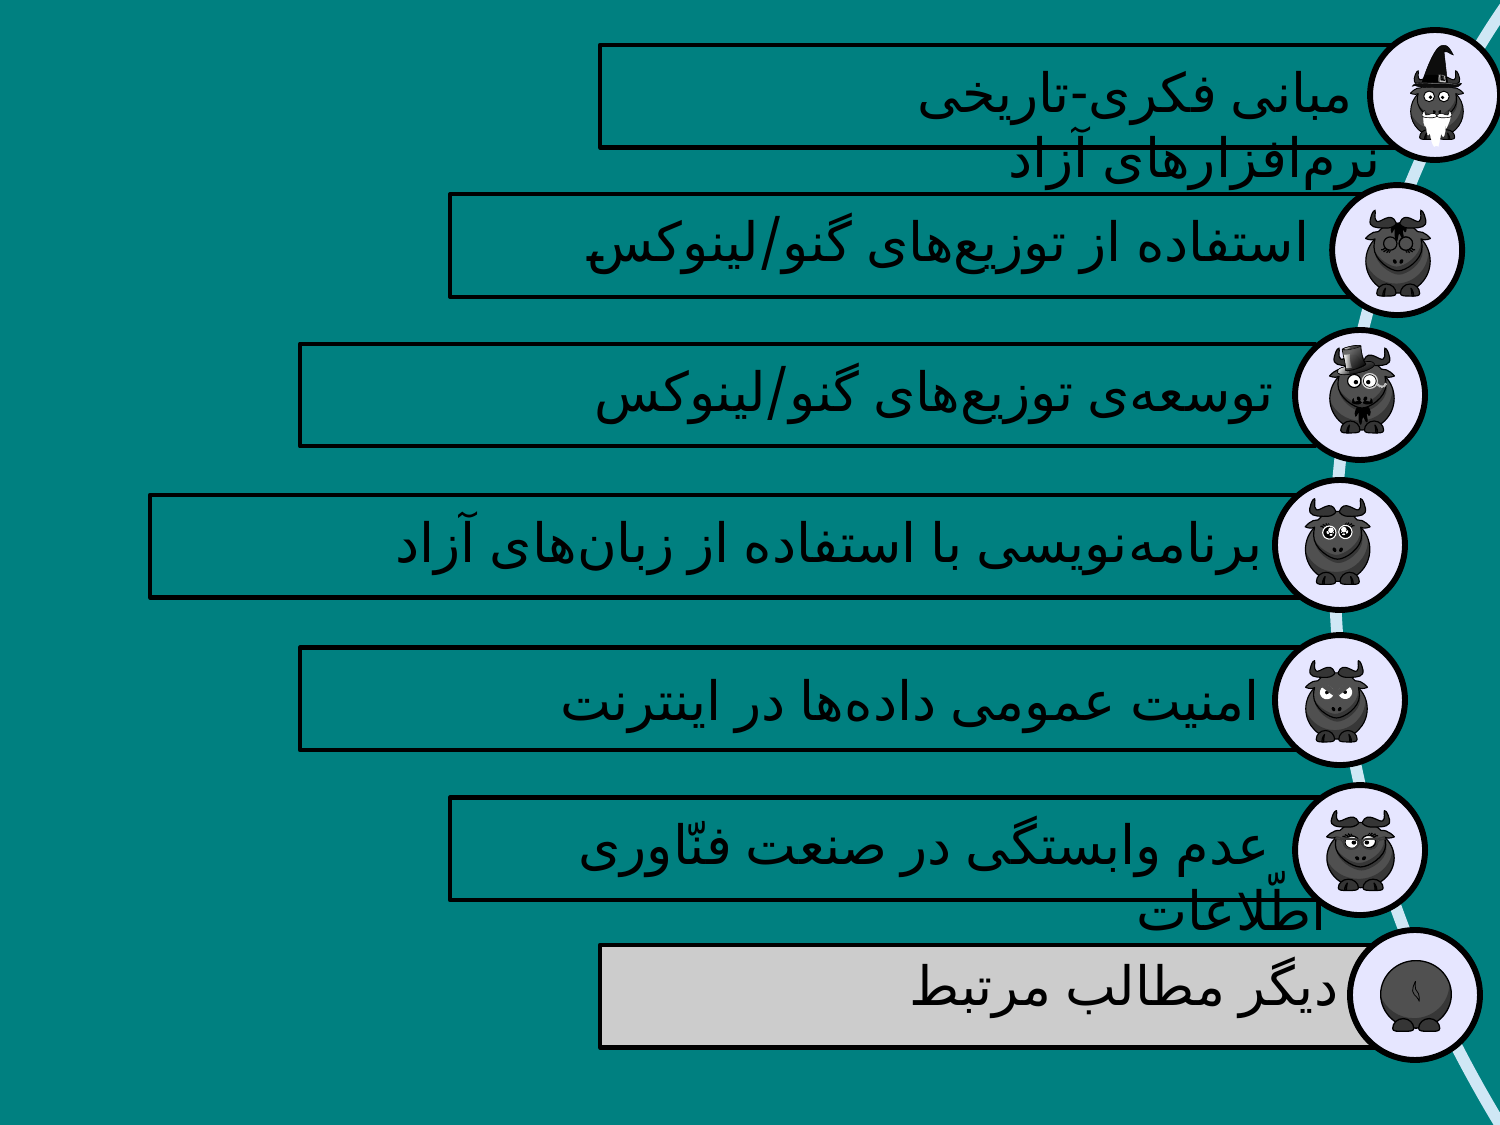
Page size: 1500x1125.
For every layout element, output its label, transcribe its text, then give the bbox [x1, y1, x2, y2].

text_box استفاده از توزیع‌های گنو/لینوکس [450, 194, 1362, 297]
picture [1326, 810, 1396, 892]
text_box برنامه‌نویسی با استفاده از زبان‌های آزاد [150, 495, 1301, 598]
text_box عدم وابستگی در صنعت فنّاوری اطّلاعات [450, 797, 1321, 901]
text_box [1275, 479, 1405, 610]
text_box مبانی فکری-تاریخی نرم‌افزارهای آزاد [600, 45, 1395, 148]
text_box [1332, 185, 1463, 316]
text_box [1275, 635, 1405, 766]
text_box توسعه‌ی توزیع‌های گنو/لینوکس [299, 343, 1316, 447]
text_box [1370, 29, 1500, 160]
text_box [1295, 329, 1426, 460]
picture [1380, 960, 1452, 1032]
text_box [1350, 930, 1480, 1060]
text_box دیگر مطالب مرتبط [600, 945, 1376, 1048]
picture [1365, 209, 1432, 297]
picture [1410, 45, 1464, 147]
text_box امنیت عمومی داده‌ها در اینترنت [300, 647, 1301, 751]
text_box [1295, 785, 1426, 916]
picture [1304, 498, 1371, 586]
picture [1328, 345, 1396, 434]
picture [1305, 660, 1369, 743]
